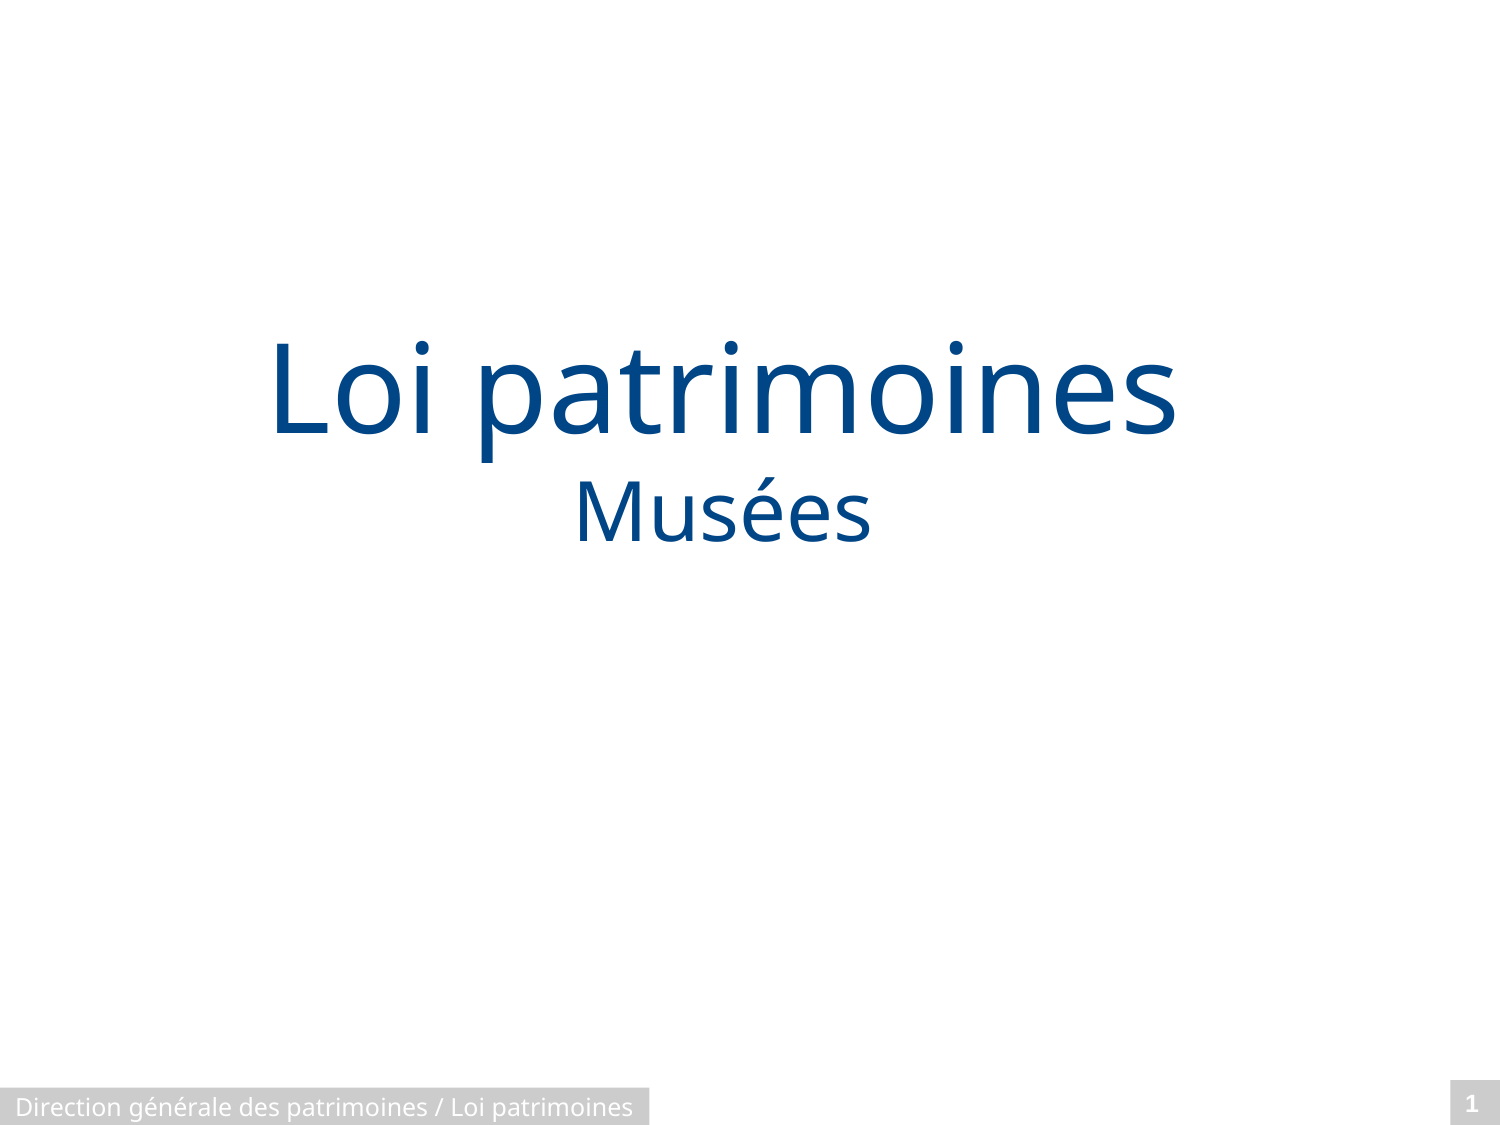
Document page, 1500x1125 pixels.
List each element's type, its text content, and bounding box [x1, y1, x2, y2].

text_box Loi patrimoines Musées [88, 301, 1359, 716]
